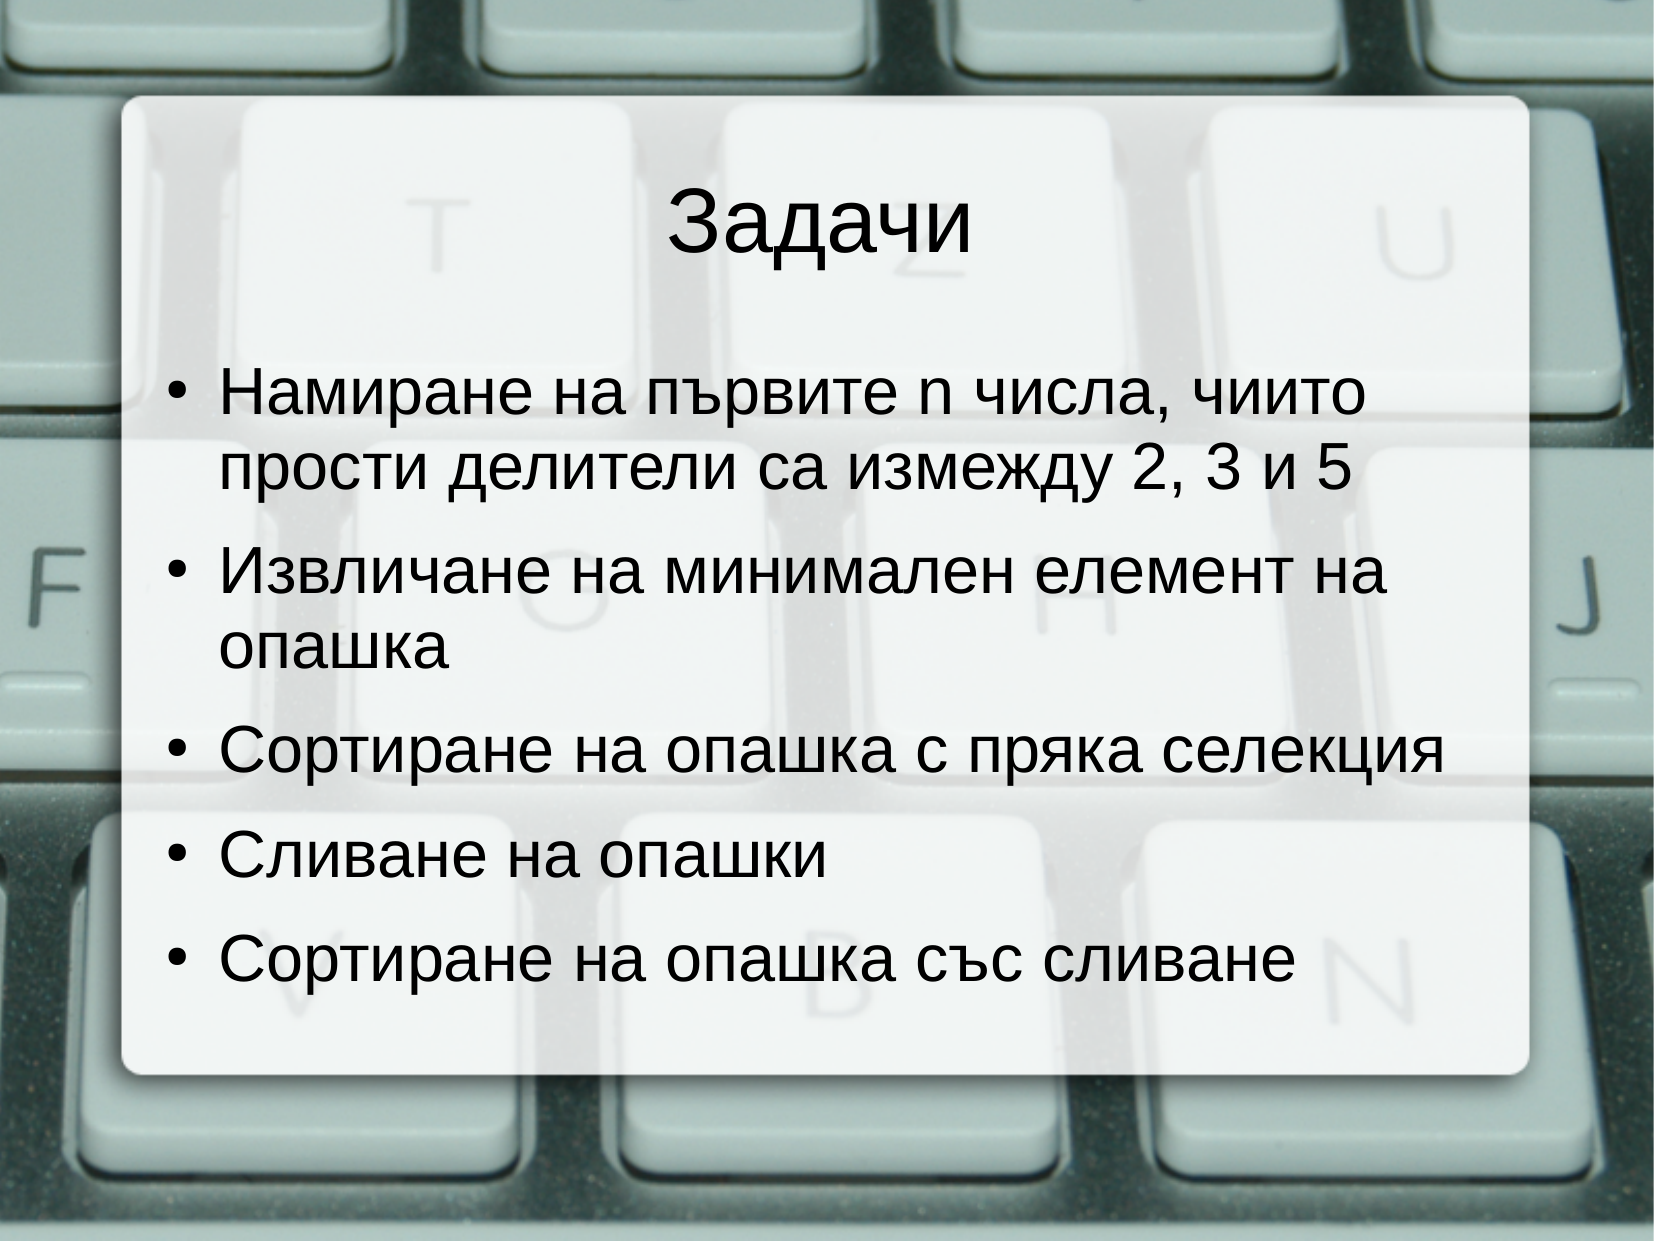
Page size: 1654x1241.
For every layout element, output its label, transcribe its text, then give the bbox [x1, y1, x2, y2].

picture [0, 0, 1654, 1241]
title Задачи [135, 117, 1506, 325]
list Намиране на първите n числа, чиито прости делители са измежду 2, 3 и 5 Извличане на минимален елемент на опашка Сортиране на опашка с пряка селекция Сливане на опашки Сортиране на опашка със сливане [147, 354, 1506, 1074]
